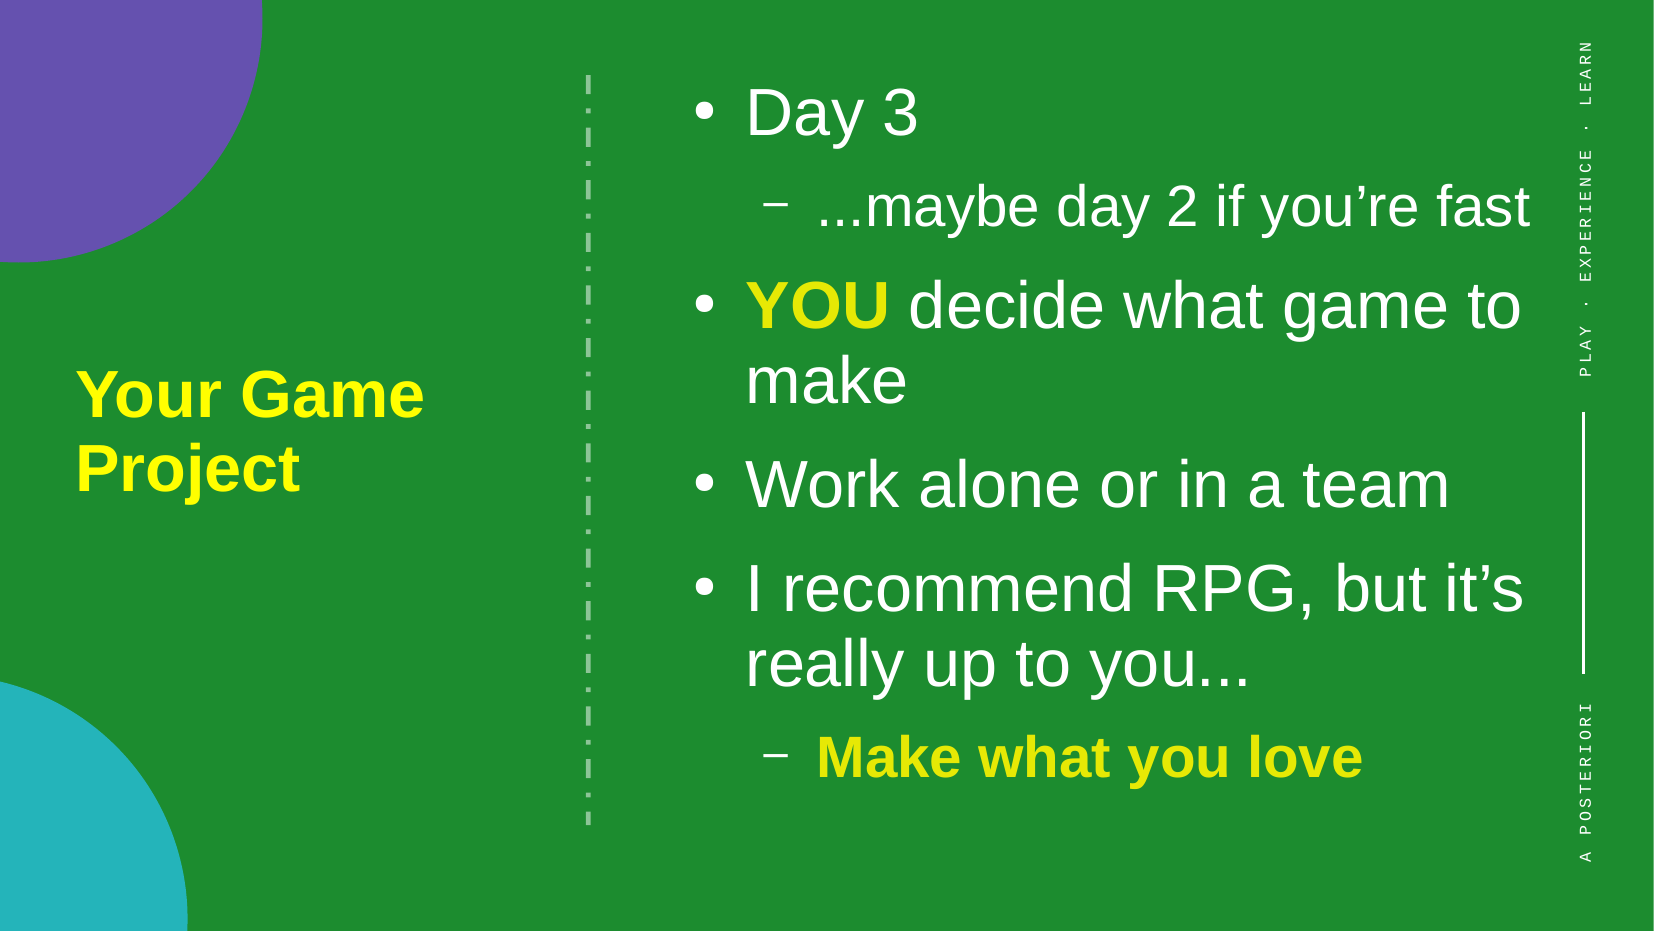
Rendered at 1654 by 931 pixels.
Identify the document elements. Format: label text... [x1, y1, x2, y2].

list Day 3 ...maybe day 2 if you’re fast YOU decide what game to make Work alone or in a team I recommend RPG, but it’s really up to you... Make what you love [675, 75, 1538, 826]
title Your Game Project [75, 353, 488, 510]
